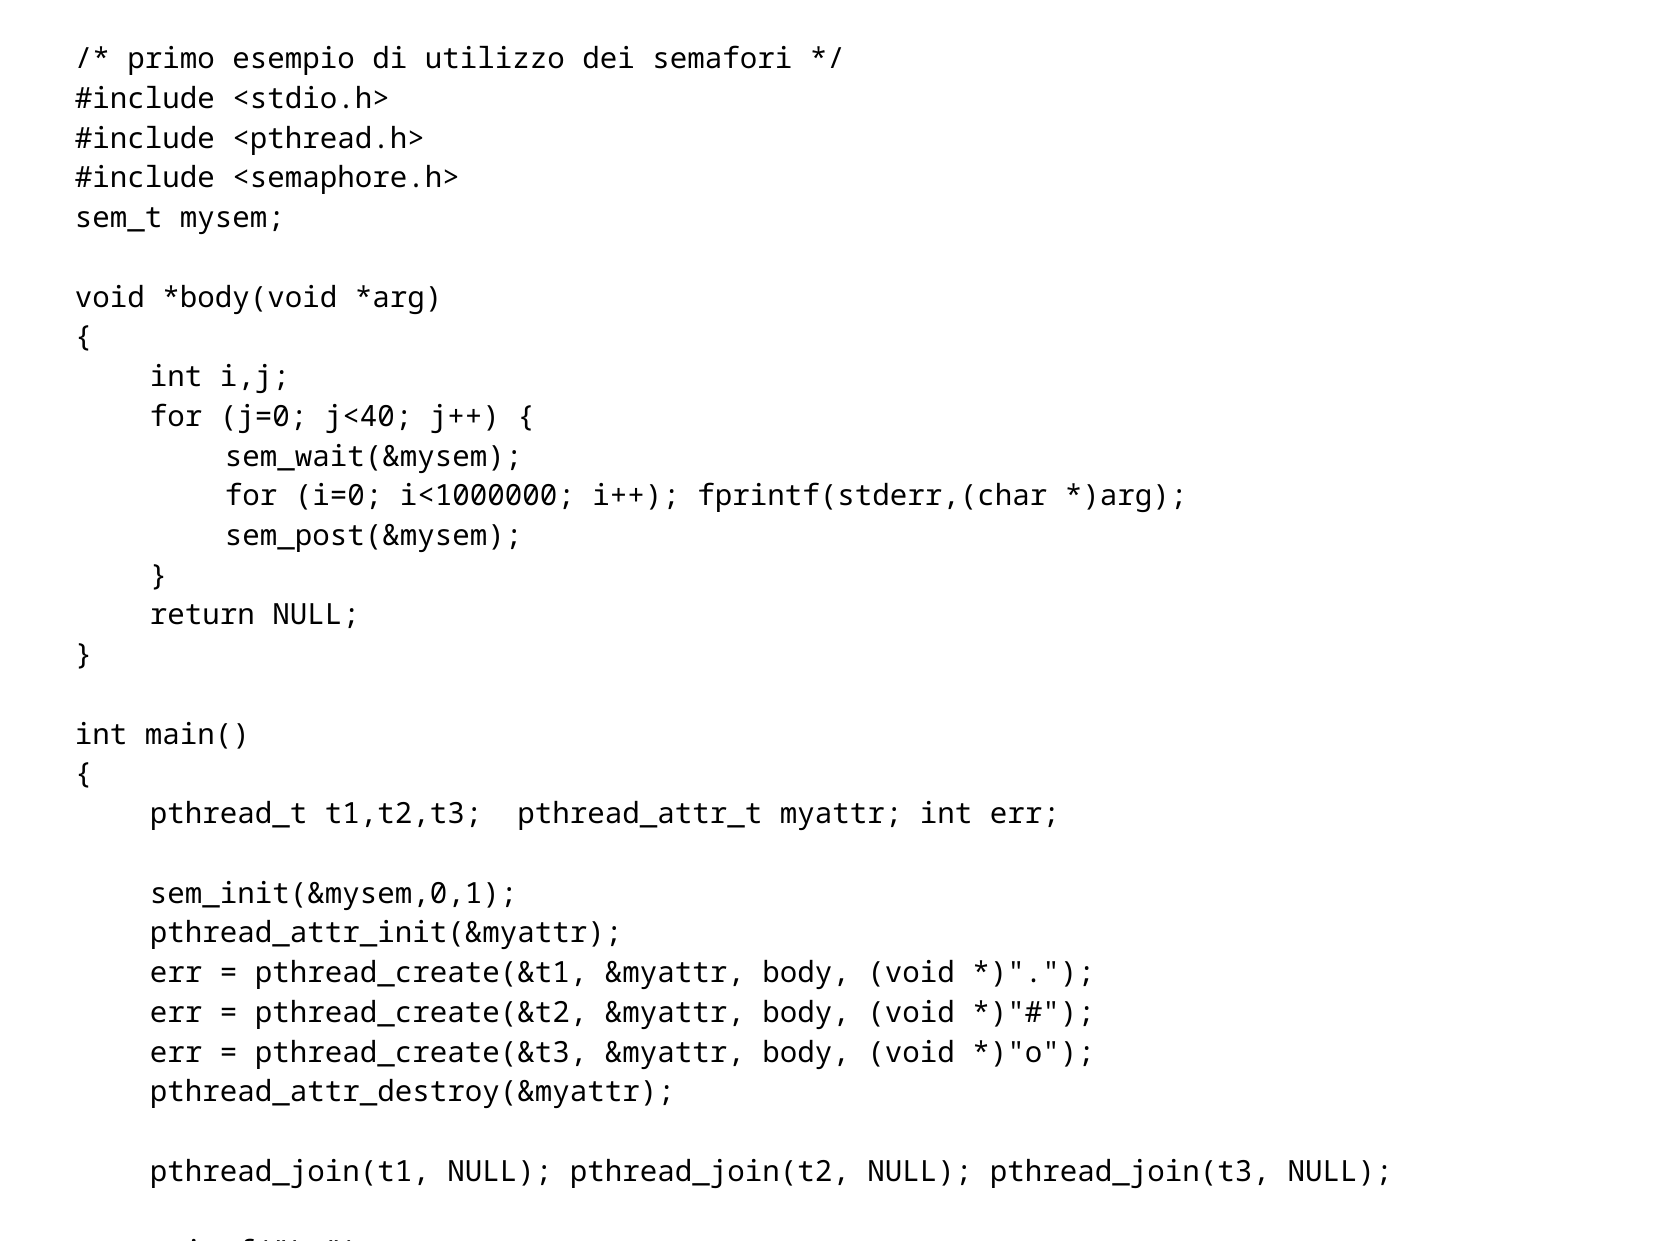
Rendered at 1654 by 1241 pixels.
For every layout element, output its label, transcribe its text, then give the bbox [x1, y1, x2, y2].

text_box /* primo esempio di utilizzo dei semafori */ #include <stdio.h> #include <pthread.h> #include <semaphore.h> sem_t mysem; void *body(void *arg) { int i,j; for (j=0; j<40; j++) { sem_wait(&mysem); for (i=0; i<1000000; i++); fprintf(stderr,(char *)arg); sem_post(&mysem); } return NULL; } int main() { pthread_t t1,t2,t3; pthread_attr_t myattr; int err; sem_init(&mysem,0,1); pthread_attr_init(&myattr); err = pthread_create(&t1, &myattr, body, (void *)"."); err = pthread_create(&t2, &myattr, body, (void *)"#"); err = pthread_create(&t3, &myattr, body, (void *)"o"); pthread_attr_destroy(&myattr); pthread_join(t1, NULL); pthread_join(t2, NULL); pthread_join(t3, NULL); printf("\n"); return 0; } [60, 30, 1621, 1241]
